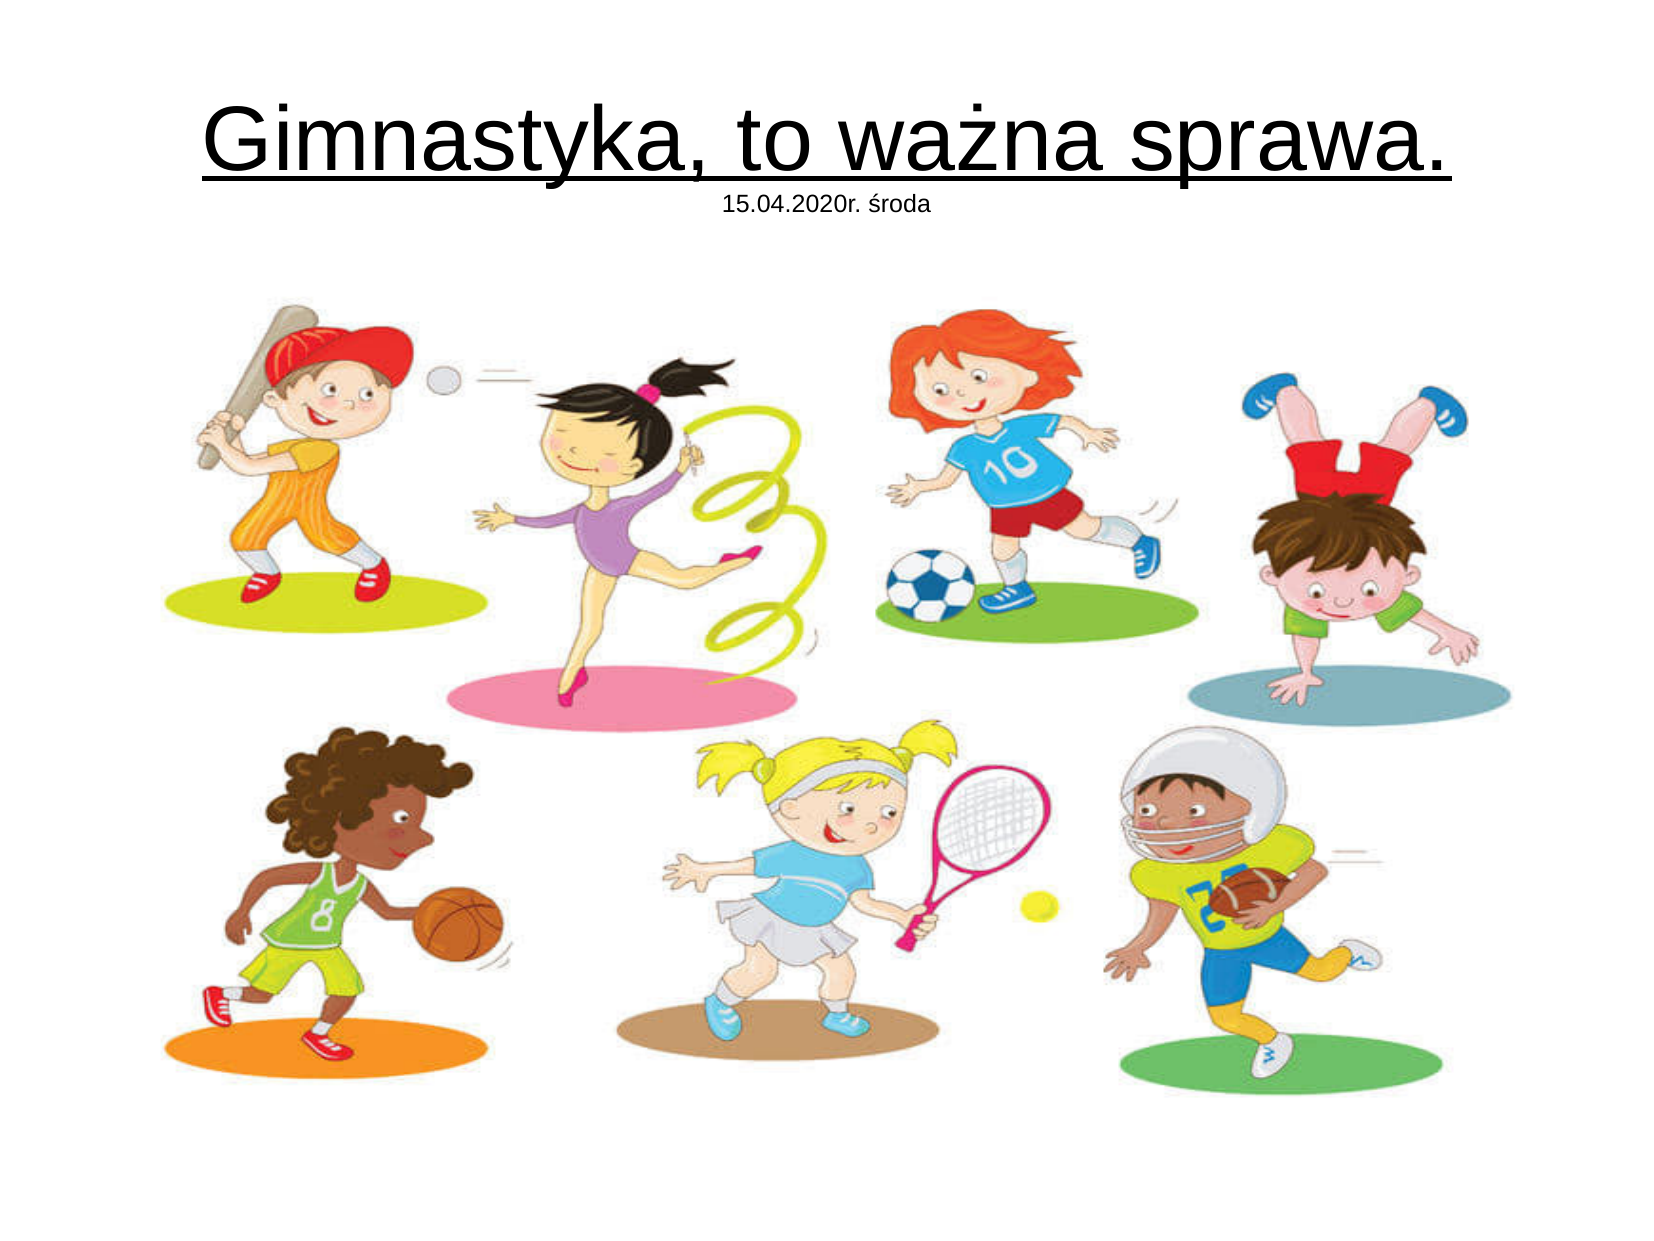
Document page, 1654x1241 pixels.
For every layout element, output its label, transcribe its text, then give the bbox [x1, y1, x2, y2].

picture [70, 247, 1583, 1187]
title Gimnastyka, to ważna sprawa. 15.04.2020r. środa [82, 49, 1571, 247]
